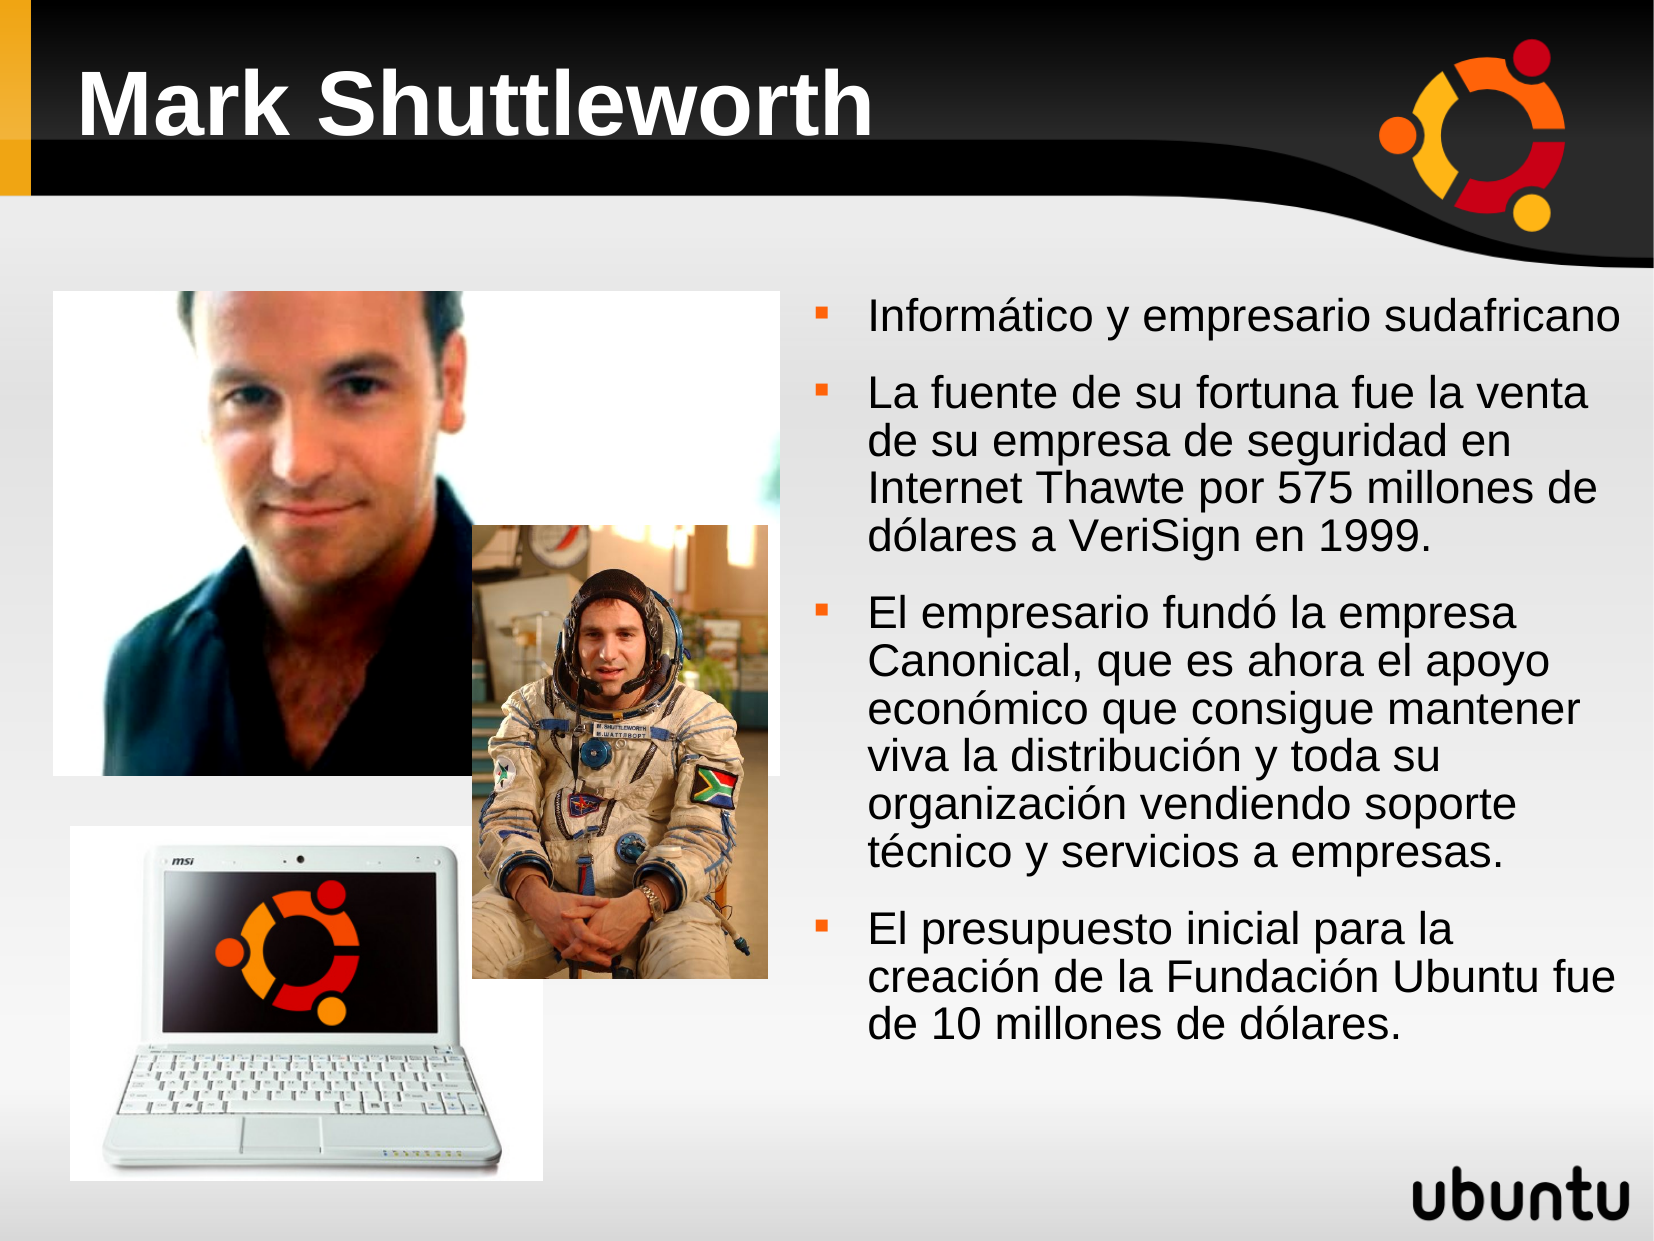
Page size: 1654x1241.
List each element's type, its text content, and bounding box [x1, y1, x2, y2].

title Mark Shuttleworth [76, 0, 1565, 208]
list Informático y empresario sudafricano La fuente de su fortuna fue la venta de su empresa de seguridad en Internet Thawte por 575 millones de dólares a VeriSign en 1999. El empresario fundó la empresa Canonical, que es ahora el apoyo económico que consigue mantener viva la distribución y toda su organización vendiendo soporte técnico y servicios a empresas. El presupuesto inicial para la creación de la Fundación Ubuntu fue de 10 millones de dólares. [797, 290, 1624, 1109]
picture [0, 0, 1654, 1241]
